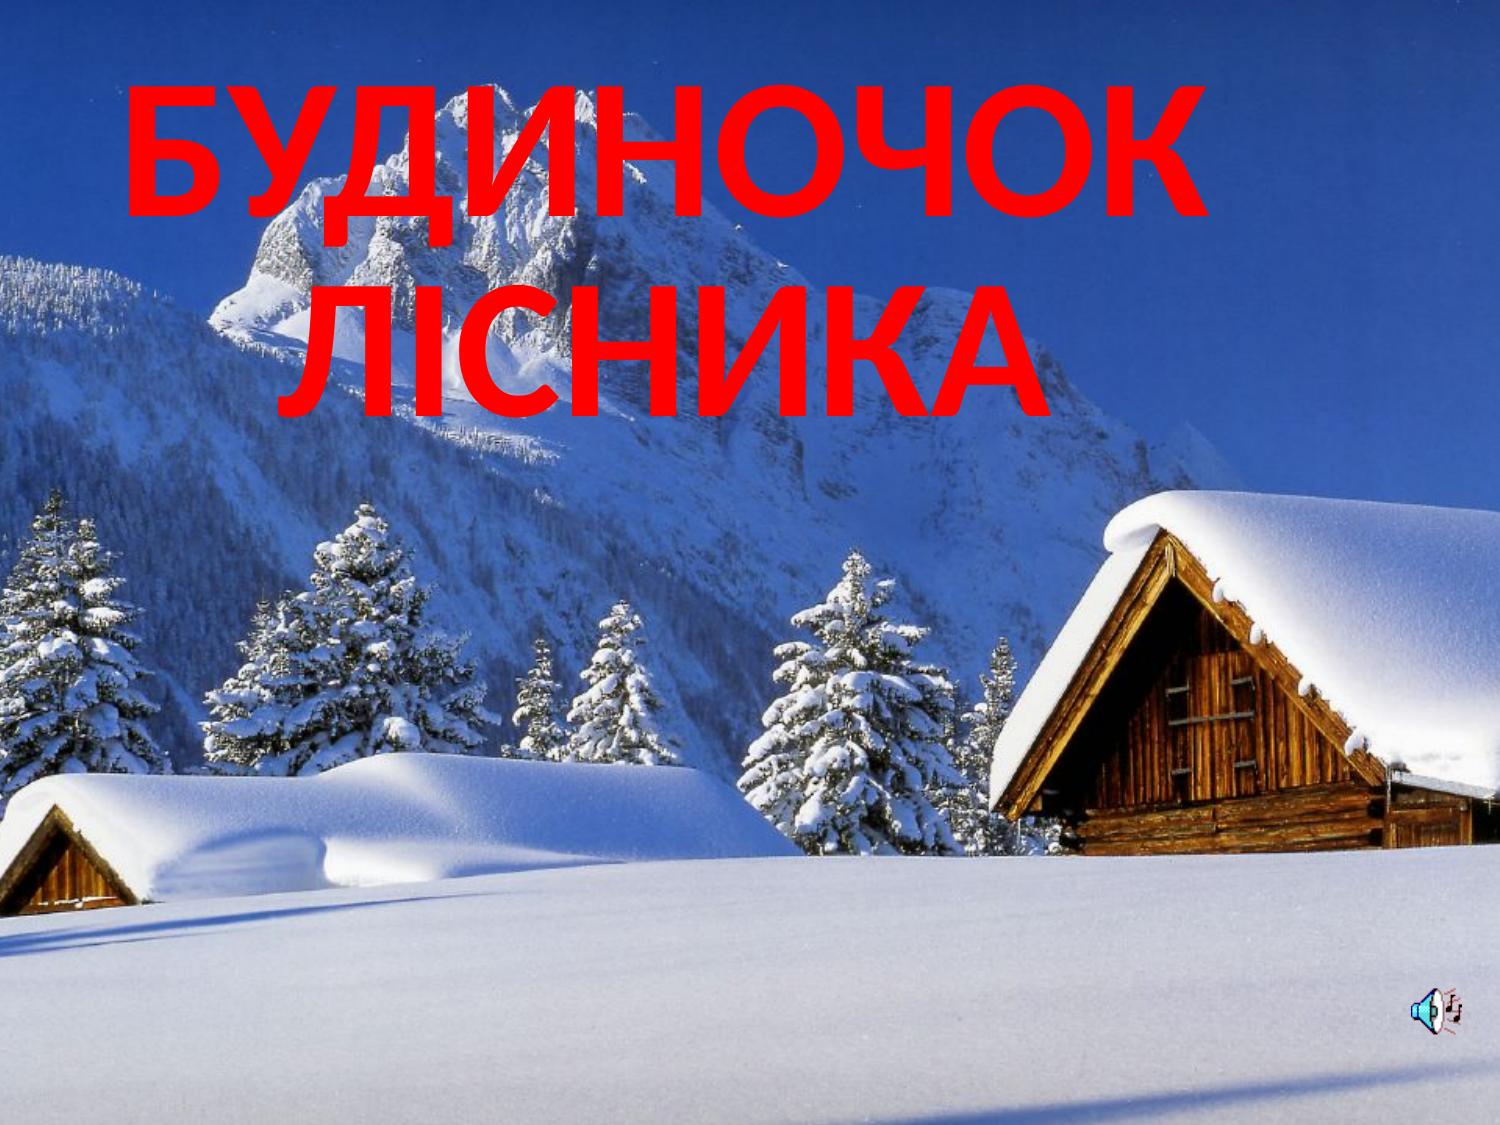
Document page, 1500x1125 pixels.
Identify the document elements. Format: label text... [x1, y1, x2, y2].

text_box БУДИНОЧОК ЛІСНИКА [88, 59, 1240, 657]
picture [0, 0, 1500, 1125]
